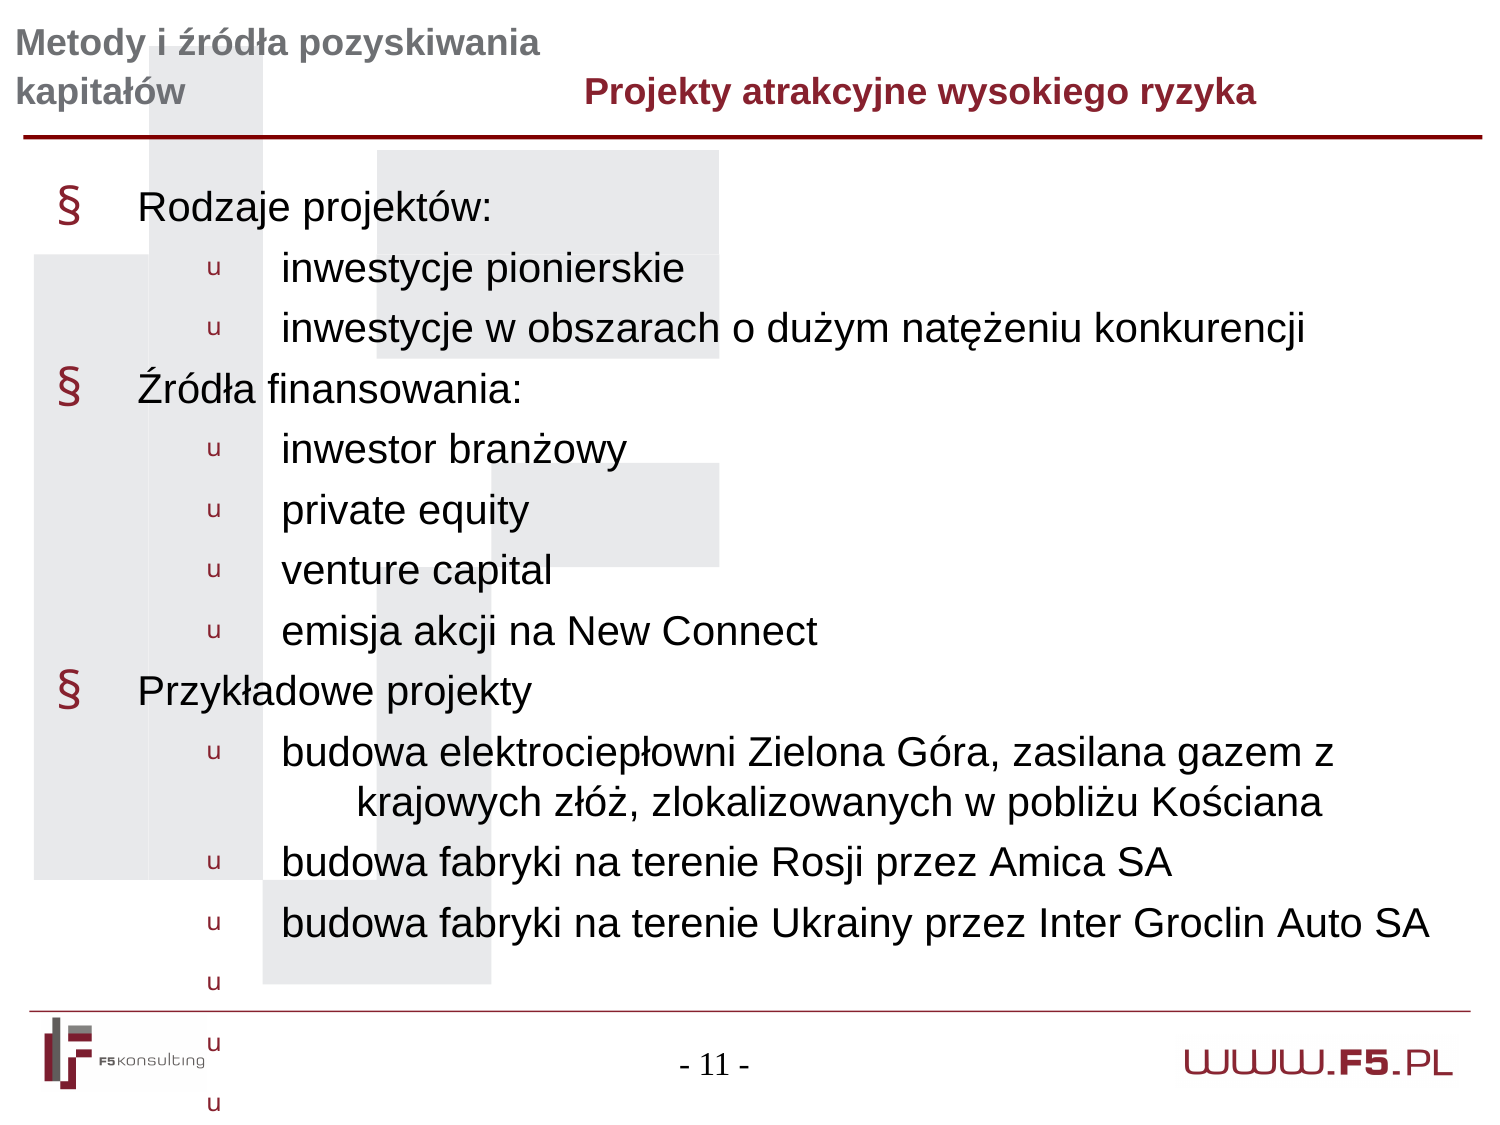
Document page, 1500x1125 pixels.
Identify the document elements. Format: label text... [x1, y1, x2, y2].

list Rodzaje projektów: inwestycje pionierskie inwestycje w obszarach o dużym natężeniu konkurencji Źródła finansowania: inwestor branżowy private equity venture capital emisja akcji na New Connect Przykładowe projekty budowa elektrociepłowni Zielona Góra, zasilana gazem z krajowych złóż, zlokalizowanych w pobliżu Kościana budowa fabryki na terenie Rosji przez Amica SA budowa fabryki na terenie Ukrainy przez Inter Groclin Auto SA [41, 172, 1489, 977]
title Metody i źródła pozyskiwania kapitałów Projekty atrakcyjne wysokiego ryzyka [0, 0, 1500, 126]
text_box - - [655, 1034, 774, 1091]
